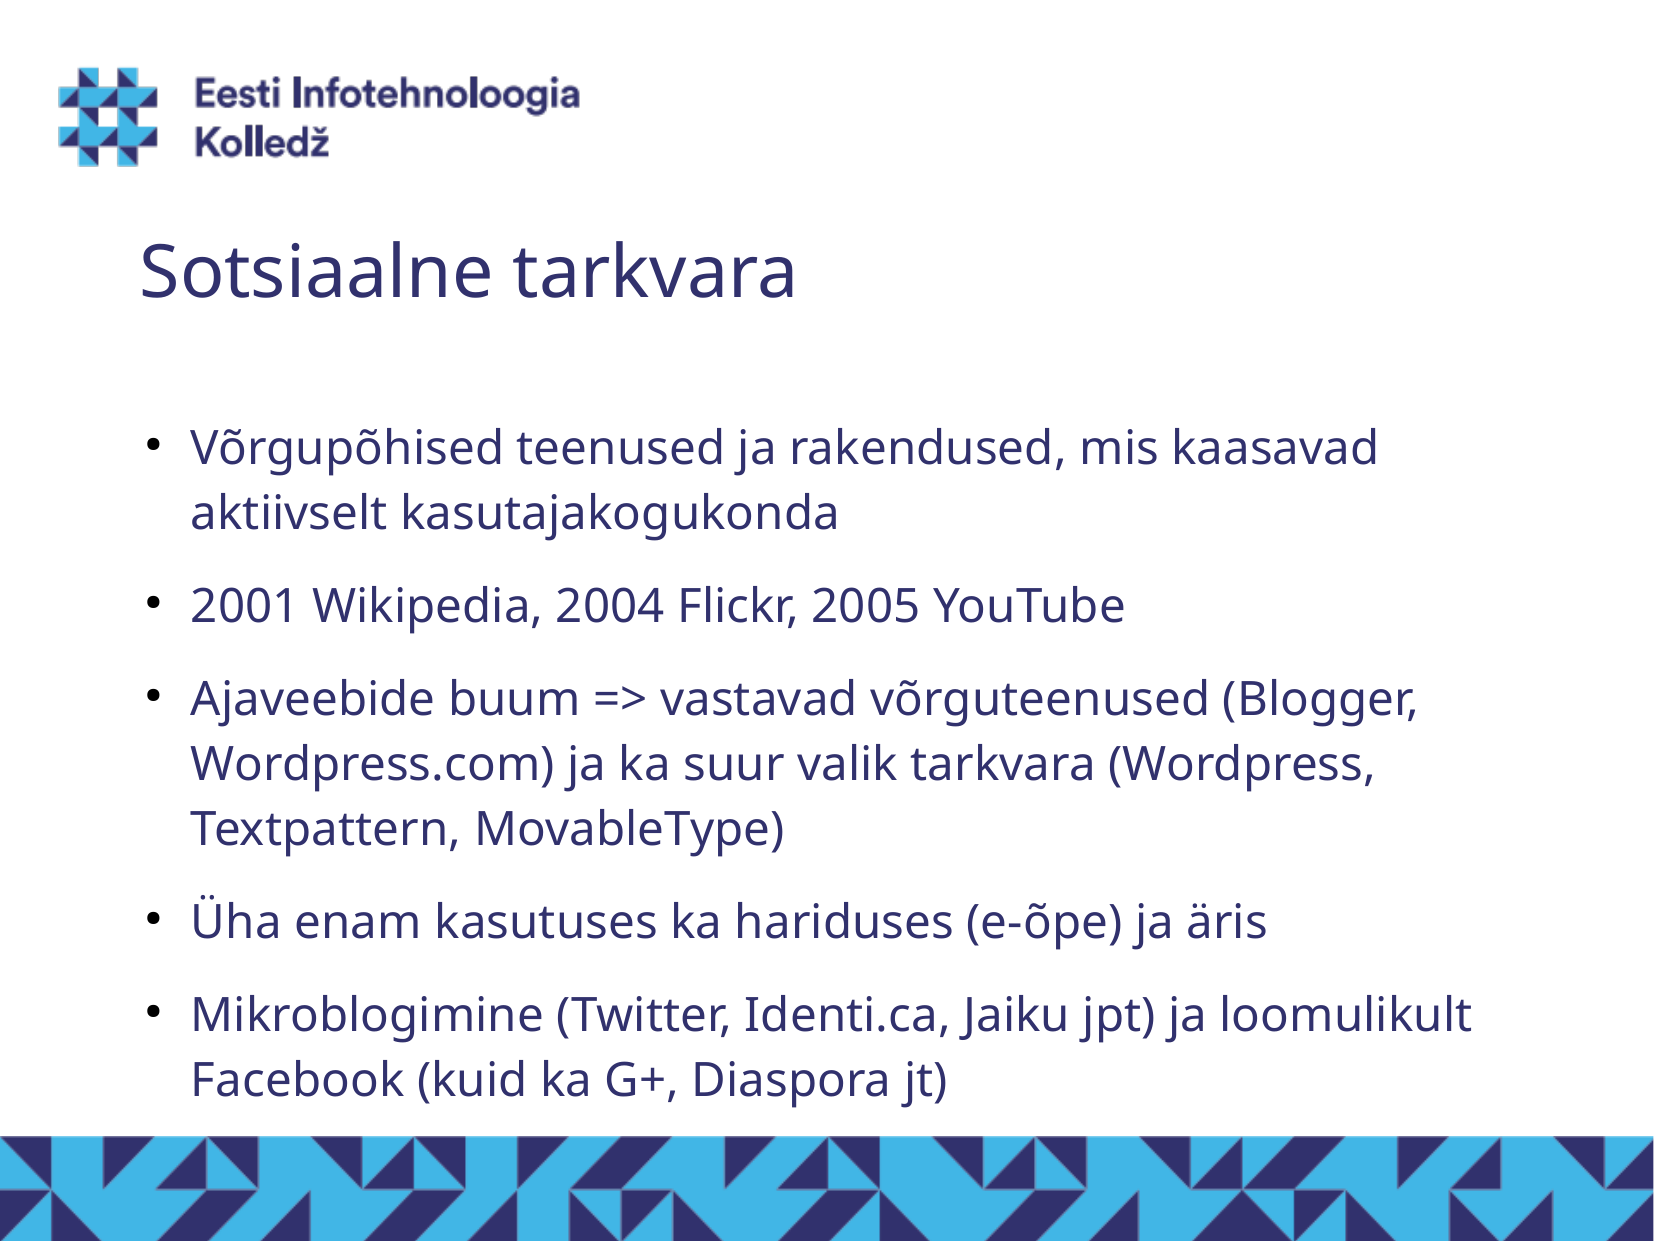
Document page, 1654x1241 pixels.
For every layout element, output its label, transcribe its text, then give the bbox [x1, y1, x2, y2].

list Võrgupõhised teenused ja rakendused, mis kaasavad aktiivselt kasutajakogukonda 2001 Wikipedia, 2004 Flickr, 2005 YouTube Ajaveebide buum => vastavad võrguteenused (Blogger, Wordpress.com) ja ka suur valik tarkvara (Wordpress, Textpattern, MovableType) Üha enam kasutuses ka hariduses (e-õpe) ja äris Mikroblogimine (Twitter, Identi.ca, Jaiku jpt) ja loomulikult Facebook (kuid ka G+, Diaspora jt) [129, 413, 1548, 1111]
title Sotsiaalne tarkvara [139, 165, 1548, 372]
